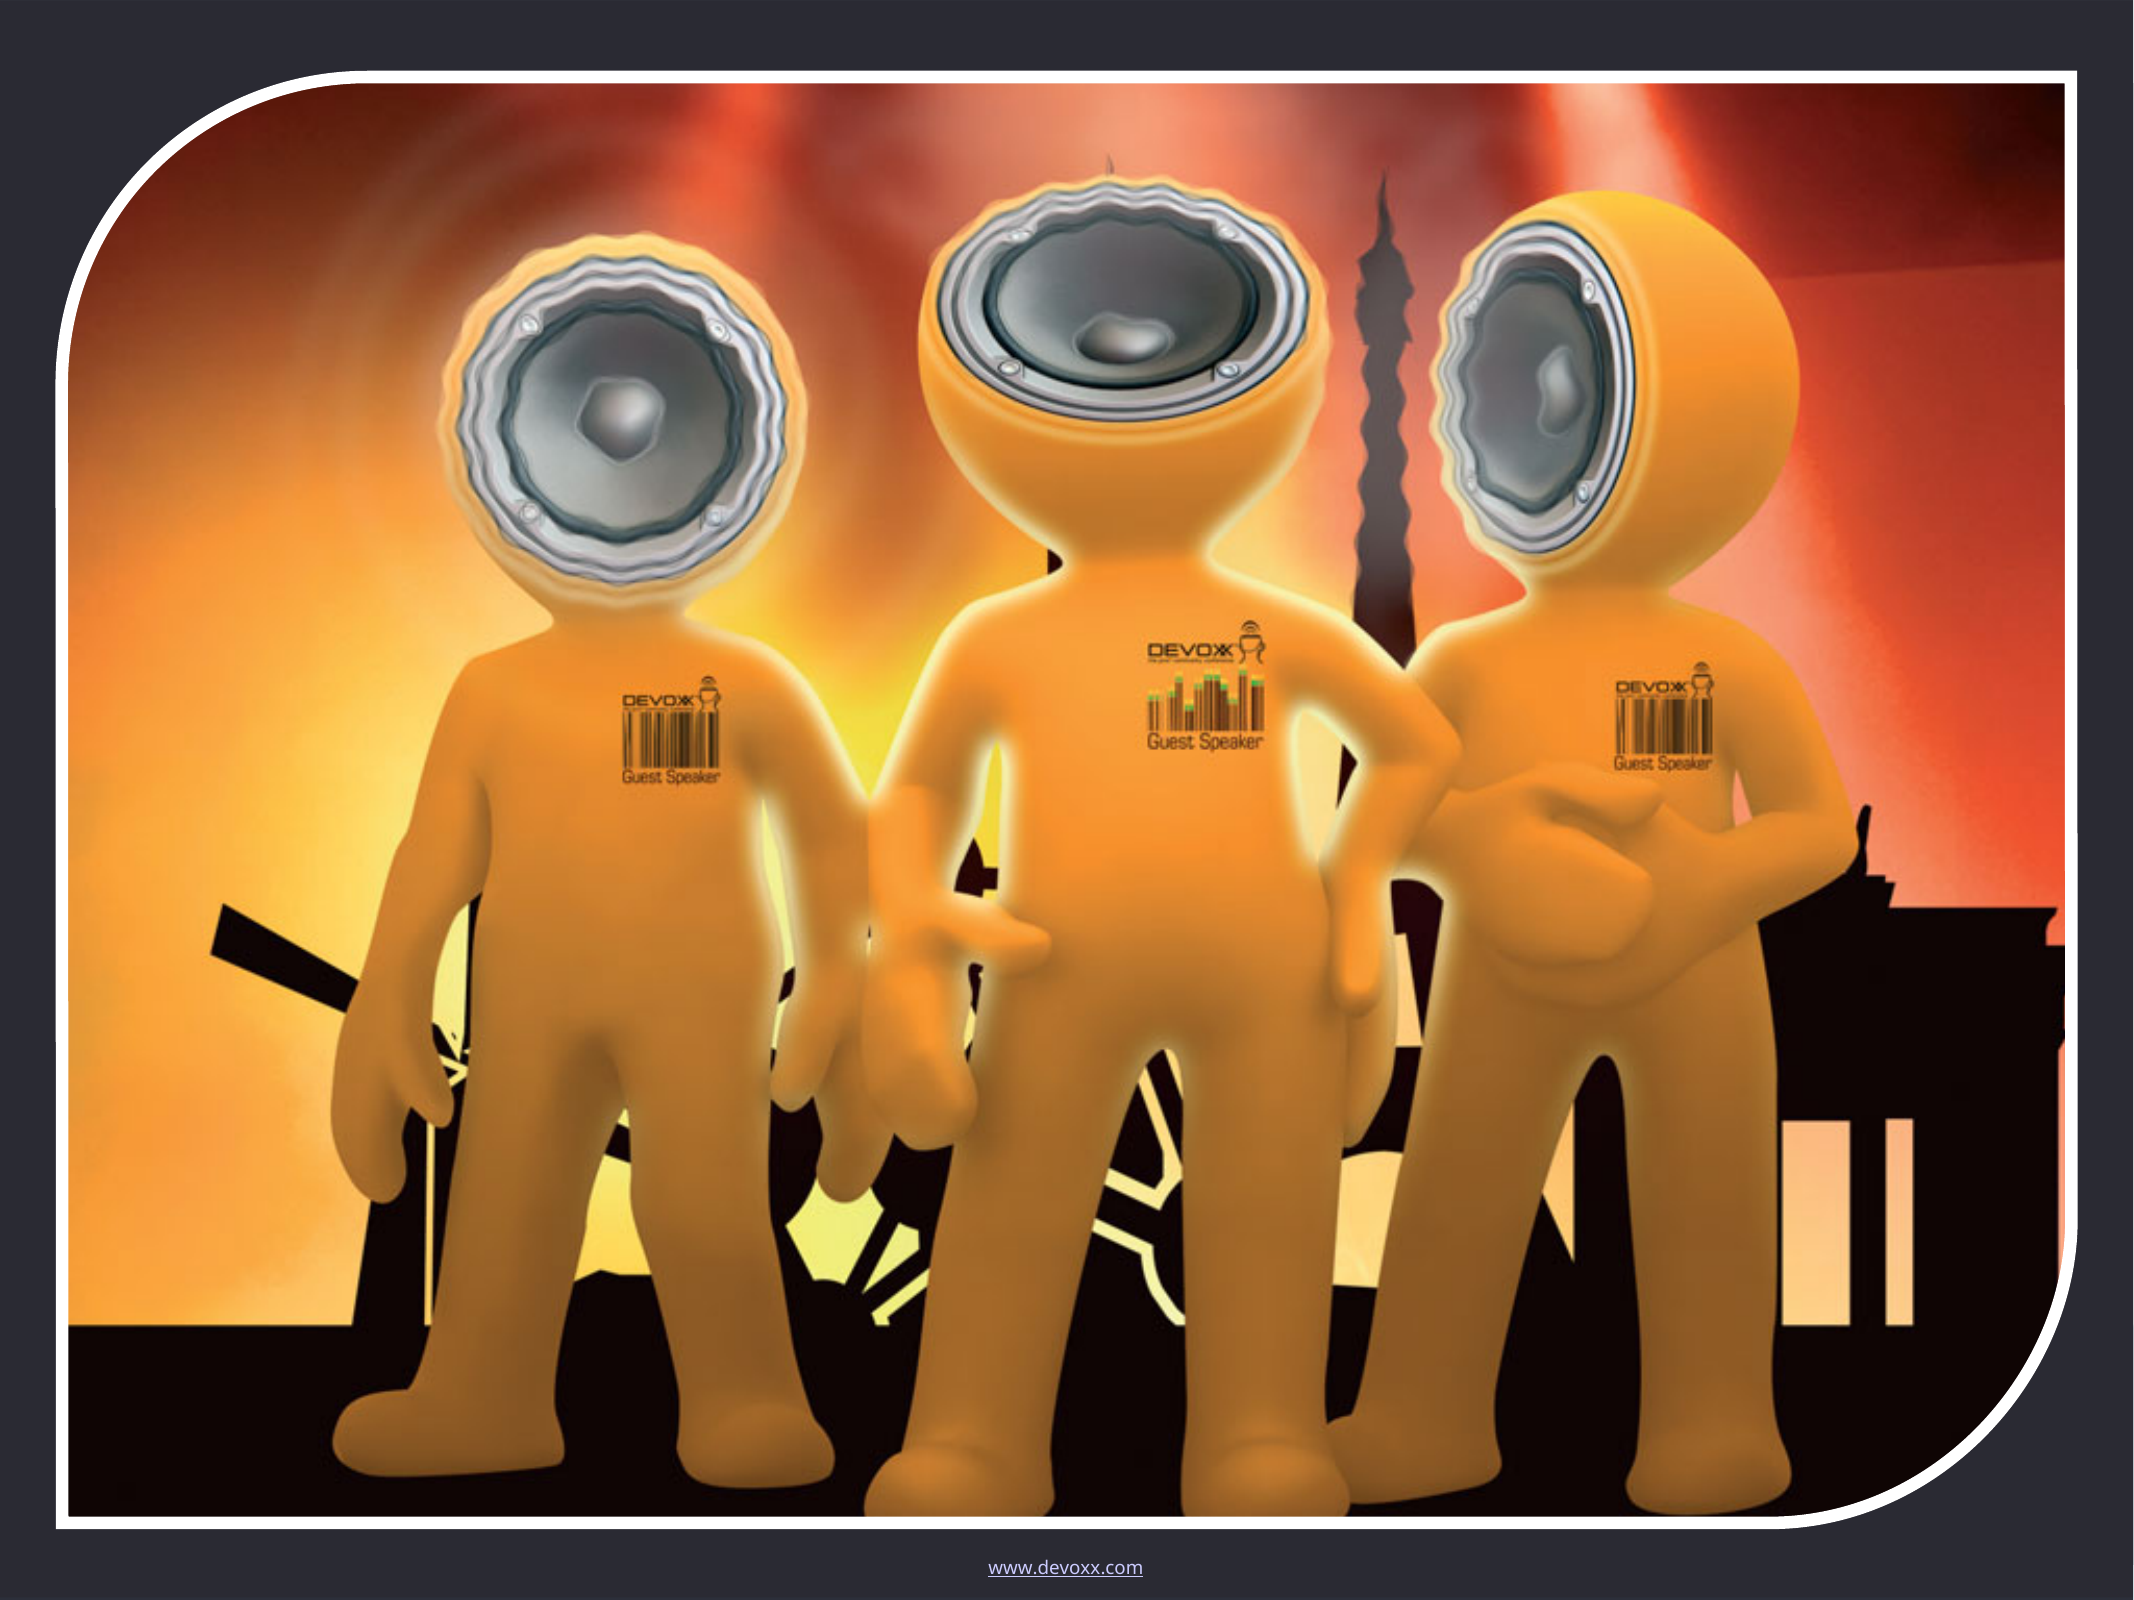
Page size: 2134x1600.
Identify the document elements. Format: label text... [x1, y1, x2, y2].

text_box www.devoxx.com [988, 1555, 1144, 1582]
picture [0, 0, 2134, 1600]
